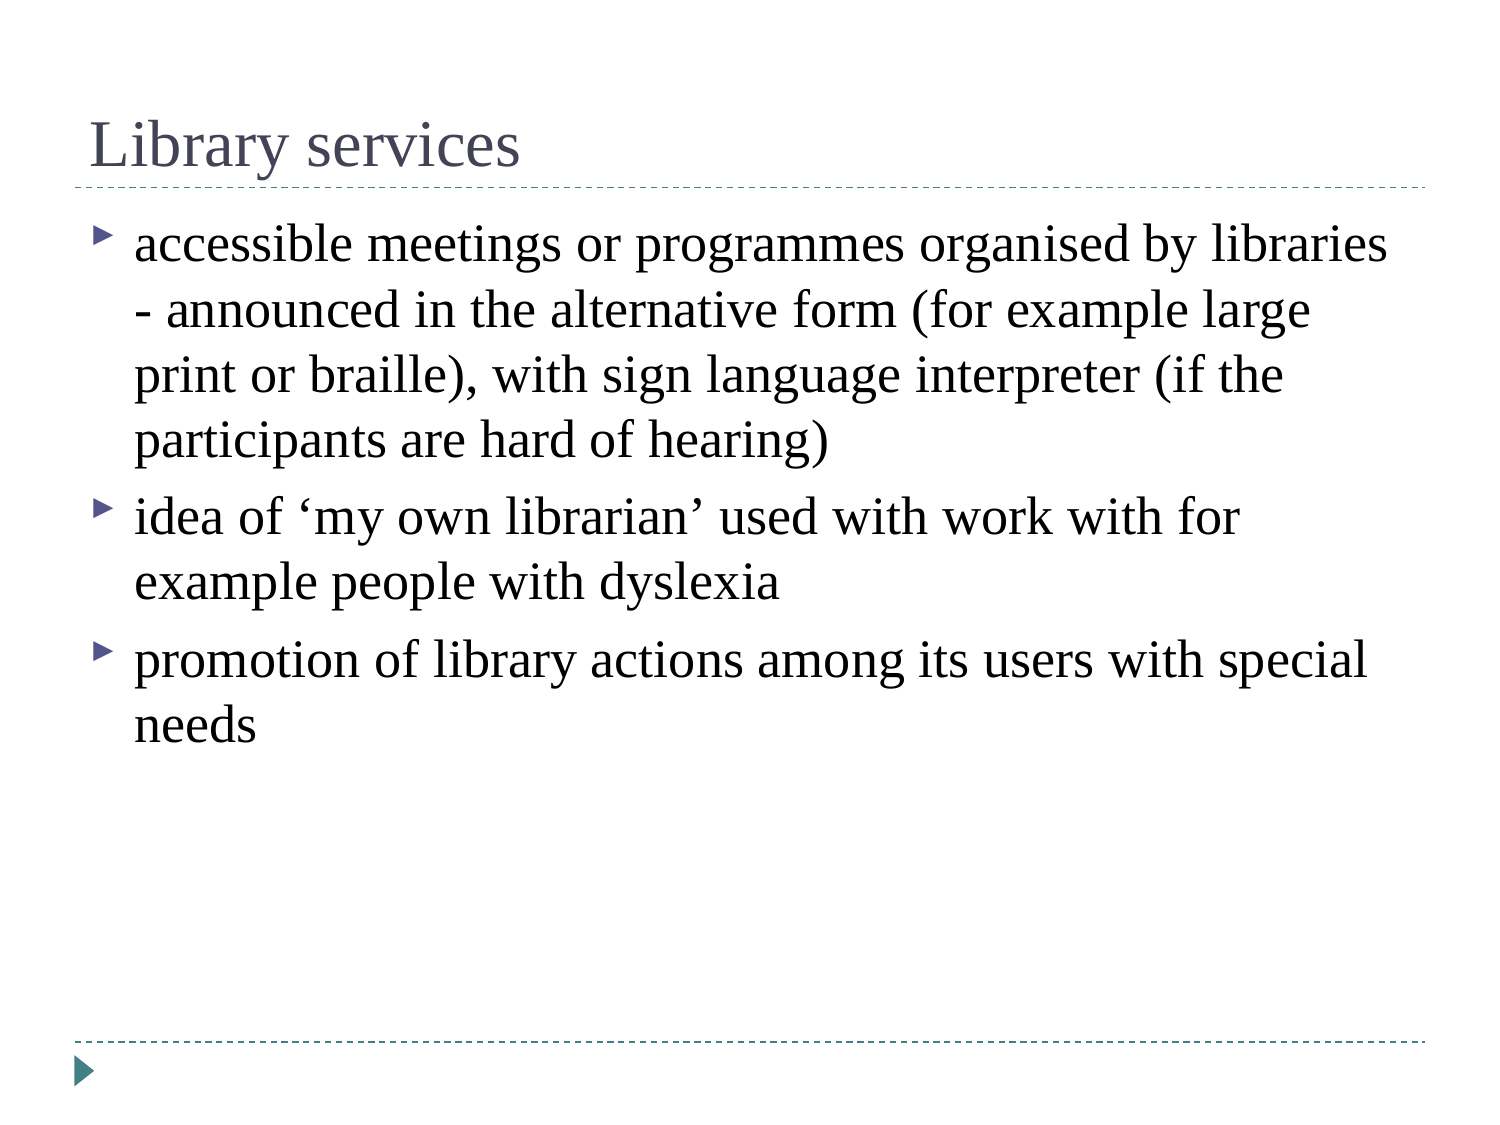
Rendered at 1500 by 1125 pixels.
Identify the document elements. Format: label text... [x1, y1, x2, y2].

title Library services [75, 24, 1426, 188]
list accessible meetings or programmes organised by libraries - announced in the alternative form (for example large print or braille), with sign language interpreter (if the participants are hard of hearing) idea of ‘my own librarian’ used with work with for example people with dyslexia promotion of library actions among its users with special needs [75, 200, 1426, 1010]
